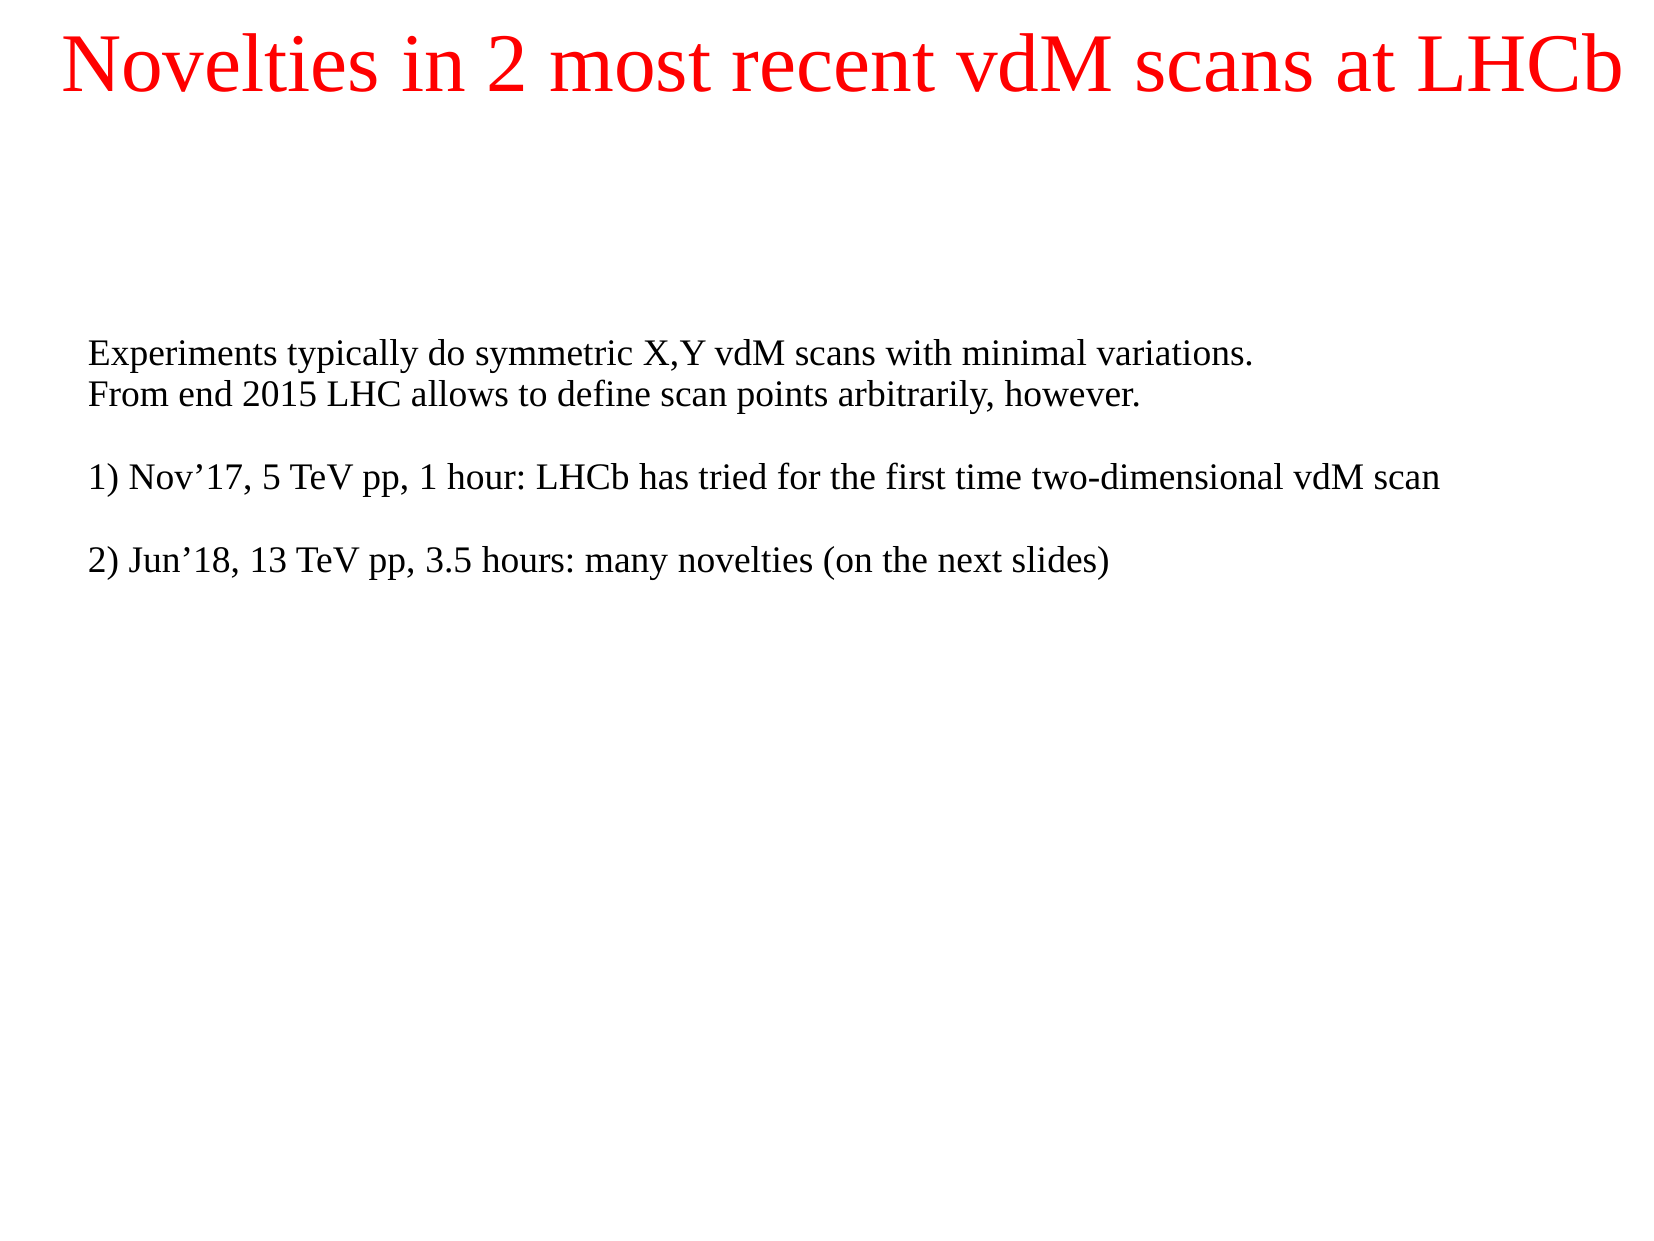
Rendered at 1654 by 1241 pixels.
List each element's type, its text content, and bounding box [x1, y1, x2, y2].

text_box Novelties in 2 most recent vdM scans at LHCb [44, 9, 1643, 209]
text_box Experiments typically do symmetric X,Y vdM scans with minimal variations. From end 2015 LHC allows to define scan points arbitrarily, however. 1) Nov’17, 5 TeV pp, 1 hour: LHCb has tried for the first time two-dimensional vdM scan 2) Jun’18, 13 TeV pp, 3.5 hours: many novelties (on the next slides) [73, 324, 1498, 588]
